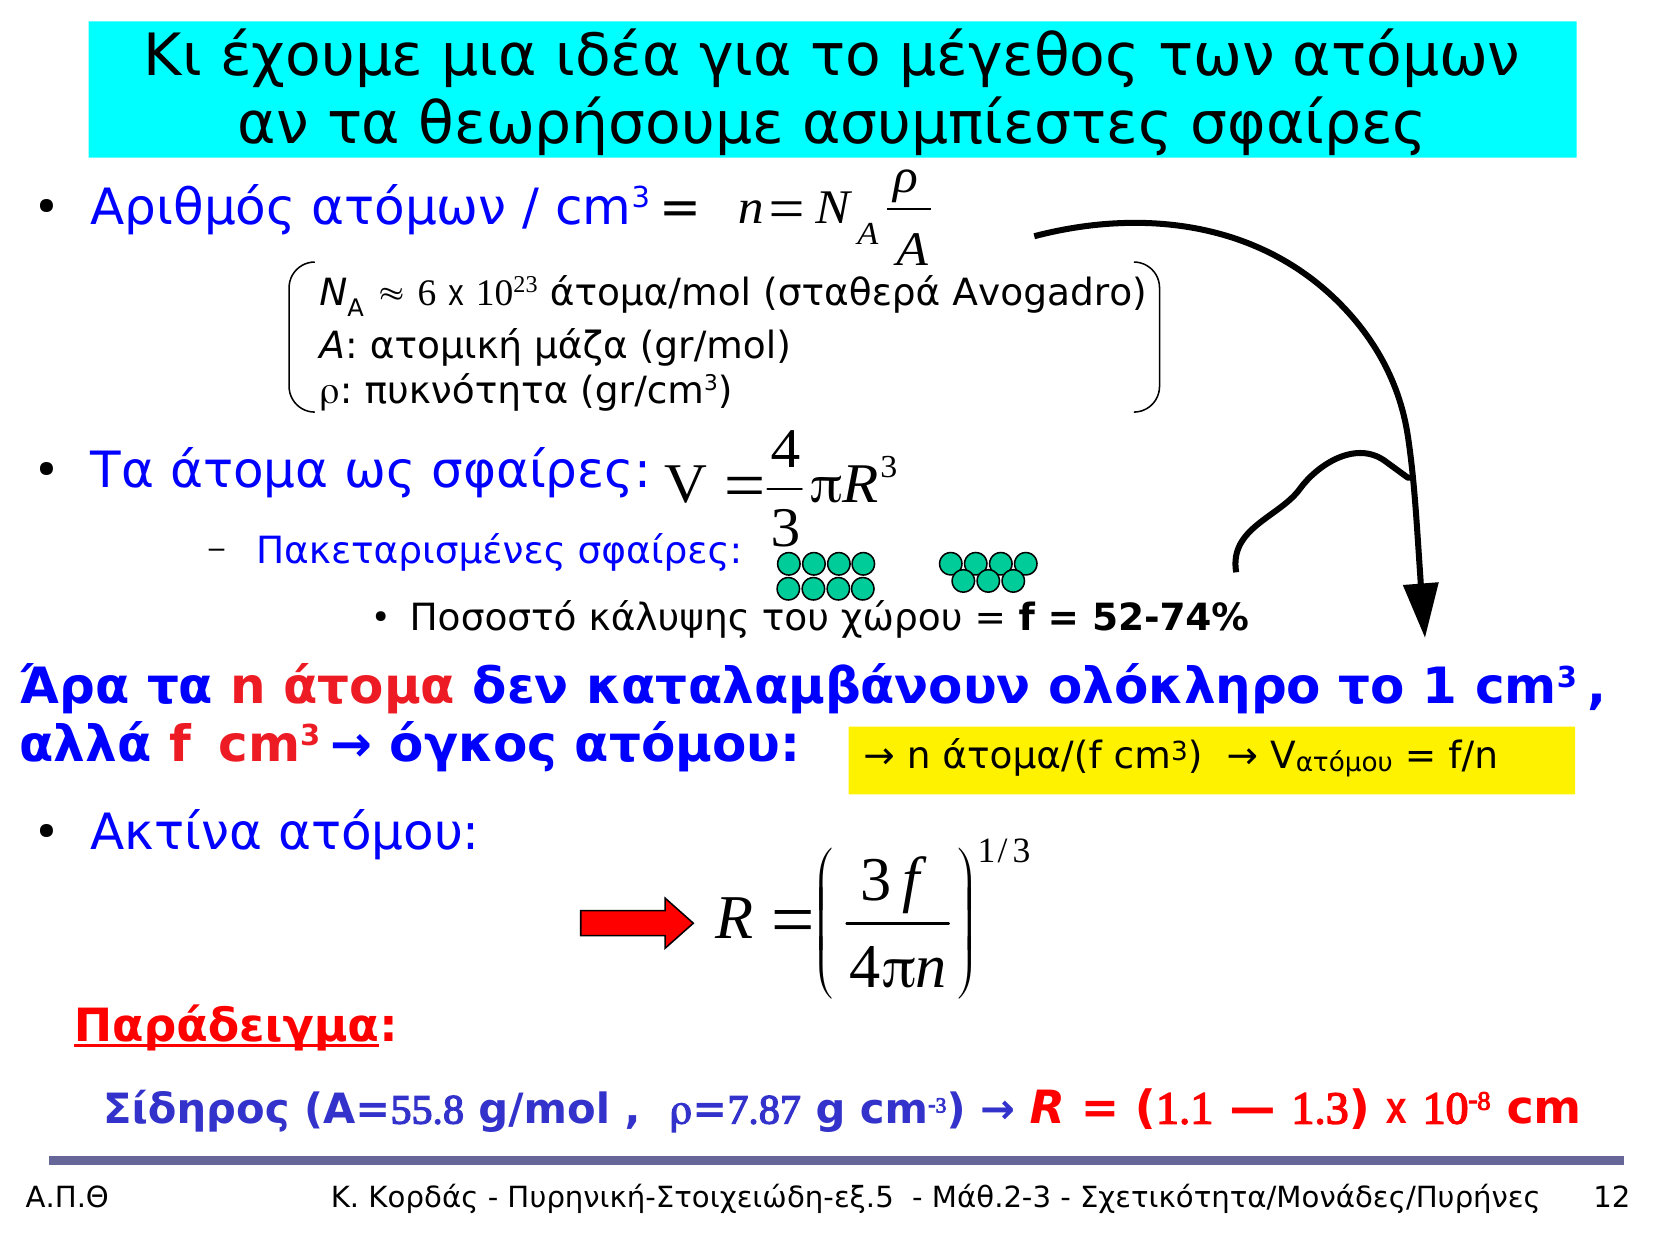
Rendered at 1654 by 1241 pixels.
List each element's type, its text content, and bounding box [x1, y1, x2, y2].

chart [656, 419, 907, 559]
text_box Παράδειγμα: Σίδηρος (A= g/mol , = g cm) → R = ( — ) x  cm [56, 984, 1600, 1144]
chart [705, 823, 1040, 984]
list Αριθμός ατόμων / cm3 = Τα άτομα ως σφαίρες: Πακεταρισμένες σφαίρες: Ποσοστό κάλυψης του χώρου = f = 52-74% Άρα τα n άτομα δεν καταλαμβάνουν ολόκληρο το 1 cm3 , αλλά f cm3 → όγκος ατόμου: Ακτίνα ατόμου: [19, 177, 1636, 1047]
text_box → n άτομα/(f cm3) → Vατόμου = f/n [848, 726, 1576, 795]
title Κι έχουμε μια ιδέα για το μέγεθος των ατόμων αν τα θεωρήσουμε ασυμπίεστες σφαίρες [88, 21, 1577, 158]
text_box NA   x  άτομα/mol (σταθερά Avogadro) A: ατομική μάζα (gr/mol) : πυκνότητα (gr/cm3) [304, 256, 1163, 419]
text_box [580, 898, 694, 949]
chart [724, 141, 953, 256]
